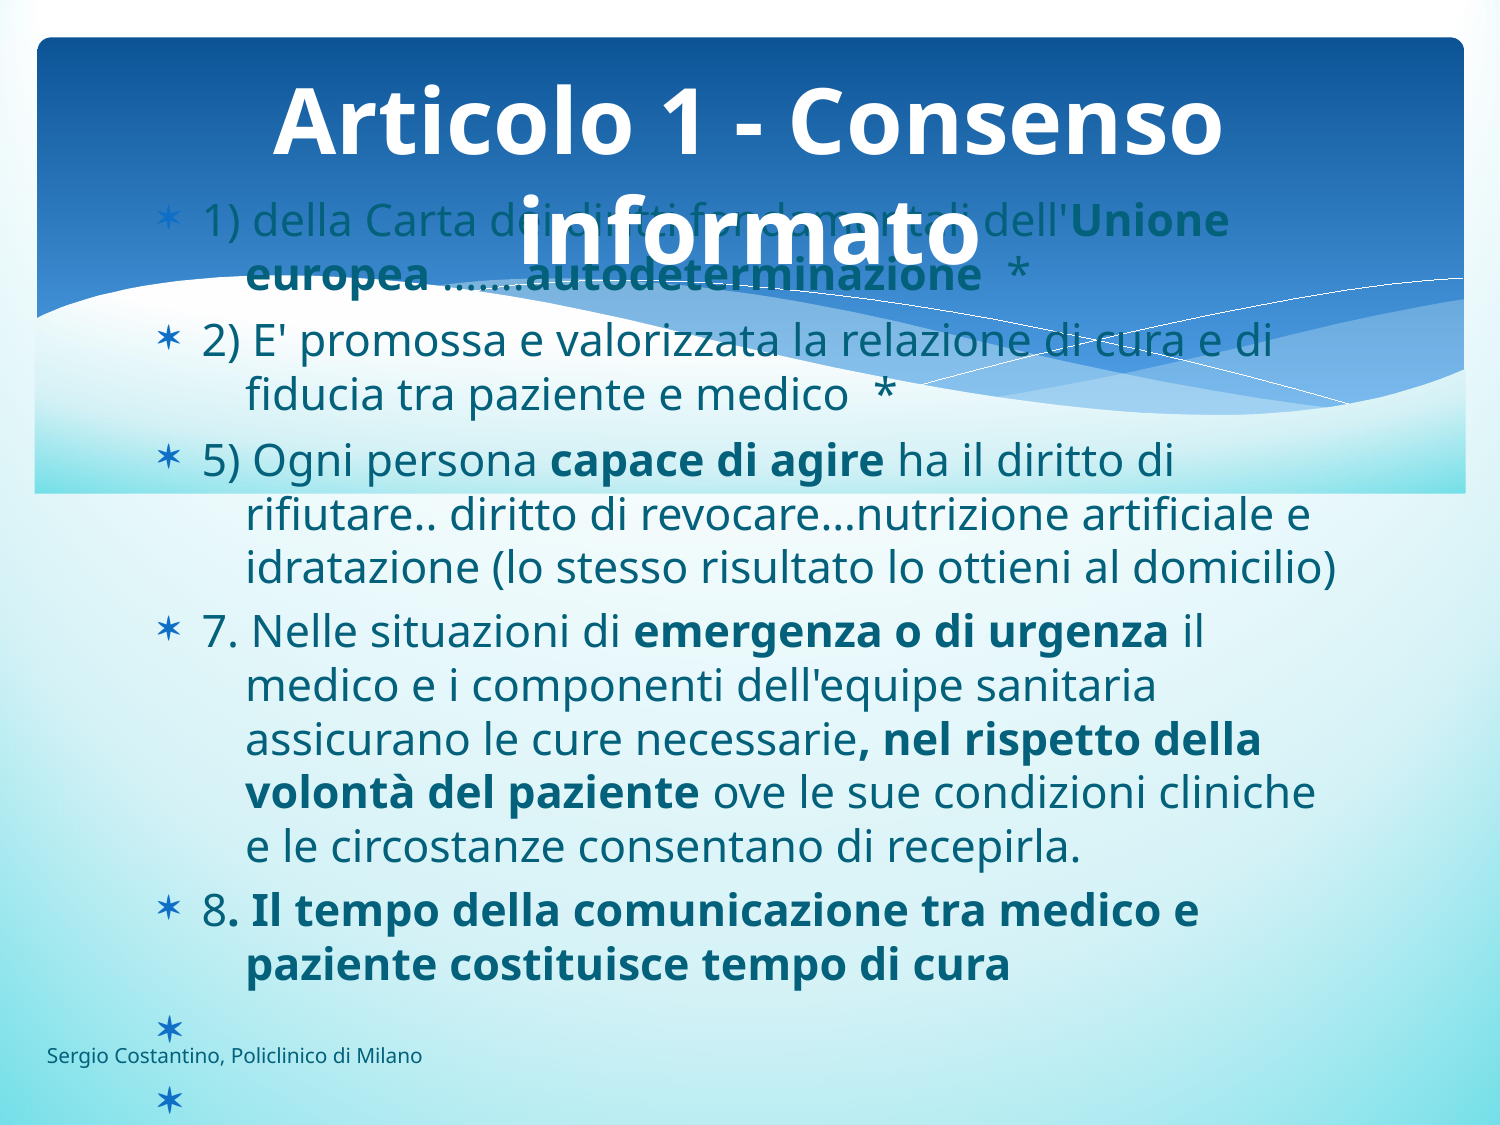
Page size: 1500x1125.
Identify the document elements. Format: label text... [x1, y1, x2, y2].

title Articolo 1 - Consenso informato [75, 55, 1426, 268]
text_box Sergio Costantino, Policlinico di Milano [31, 1025, 653, 1086]
list 1) della Carta dei diritti fondamentali dell'Unione europea …….autodeterminazione * 2) E' promossa e valorizzata la relazione di cura e di fiducia tra paziente e medico * 5) Ogni persona capace di agire ha il diritto di rifiutare.. diritto di revocare…nutrizione artificiale e idratazione (lo stesso risultato lo ottieni al domicilio) 7. Nelle situazioni di emergenza o di urgenza il medico e i componenti dell'equipe sanitaria assicurano le cure necessarie, nel rispetto della volontà del paziente ove le sue condizioni cliniche e le circostanze consentano di recepirla. 8. Il tempo della comunicazione tra medico e paziente costituisce tempo di cura [142, 268, 1359, 1059]
